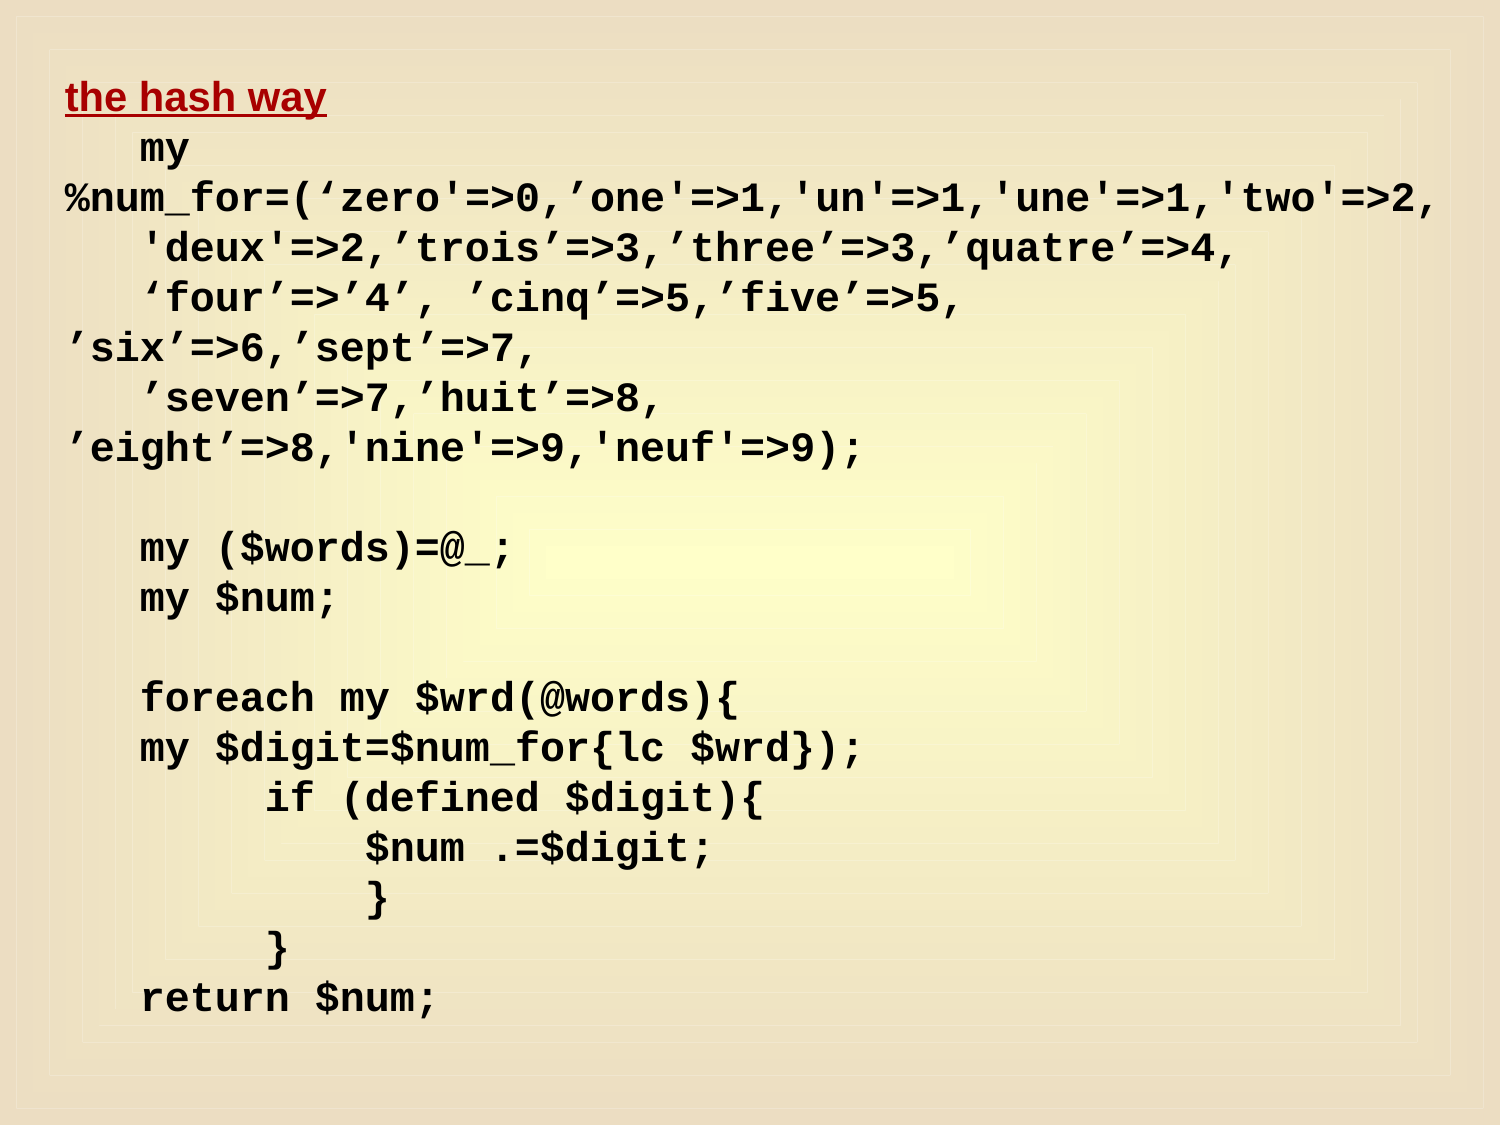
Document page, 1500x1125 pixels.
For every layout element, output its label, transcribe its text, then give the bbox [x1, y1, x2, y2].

text_box my %num_for=(‘zero'=>0,’one'=>1,'un'=>1,'une'=>1,'two'=>2, 'deux'=>2,’trois’=>3,’three’=>3,’quatre’=>4, ‘four’=>’4’, ’cinq’=>5,’five’=>5, ’six’=>6,’sept’=>7, ’seven’=>7,’huit’=>8, ’eight’=>8,'nine'=>9,'neuf'=>9); my ($words)=@_; my $num; foreach my $wrd(@words){ my $digit=$num_for{lc $wrd}); if (defined $digit){ $num .=$digit; } } return $num; [50, 112, 1463, 1028]
text_box the hash way [50, 62, 476, 128]
